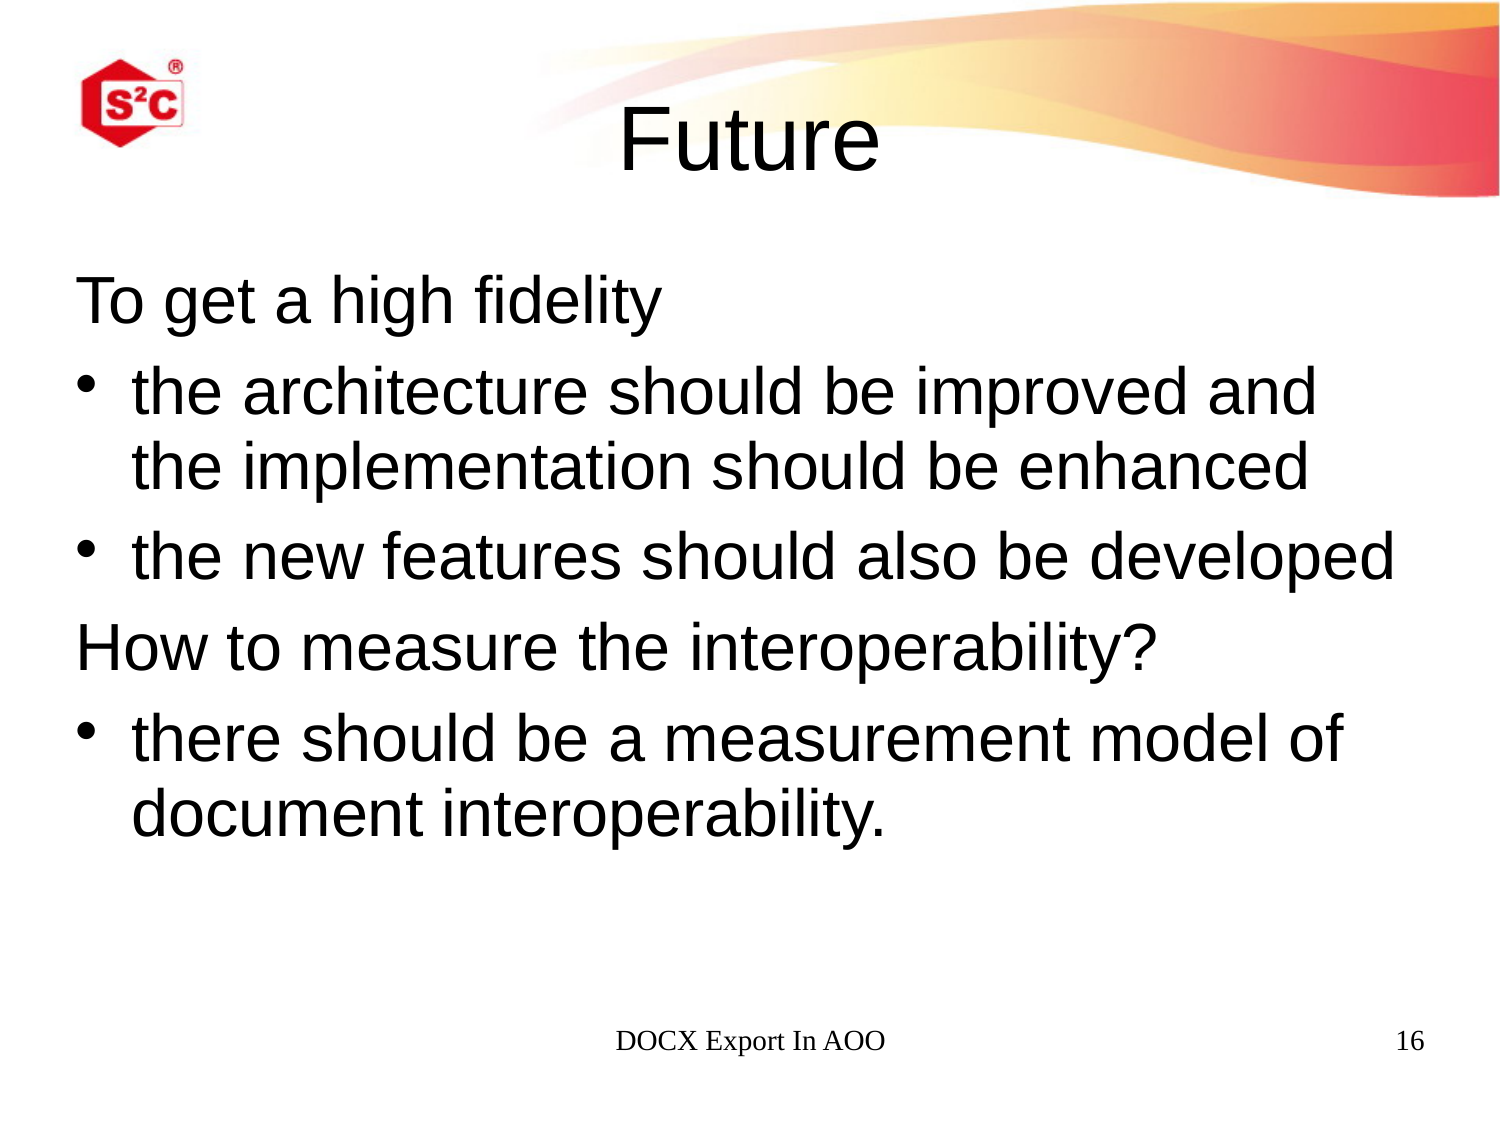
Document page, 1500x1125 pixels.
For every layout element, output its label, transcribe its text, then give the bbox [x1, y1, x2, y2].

title Future [75, 44, 1425, 233]
picture [0, 0, 1500, 1125]
list To get a high fidelity the architecture should be improved and the implementation should be enhanced the new features should also be developed How to measure the interoperability? there should be a measurement model of document interoperability. [75, 263, 1425, 1006]
